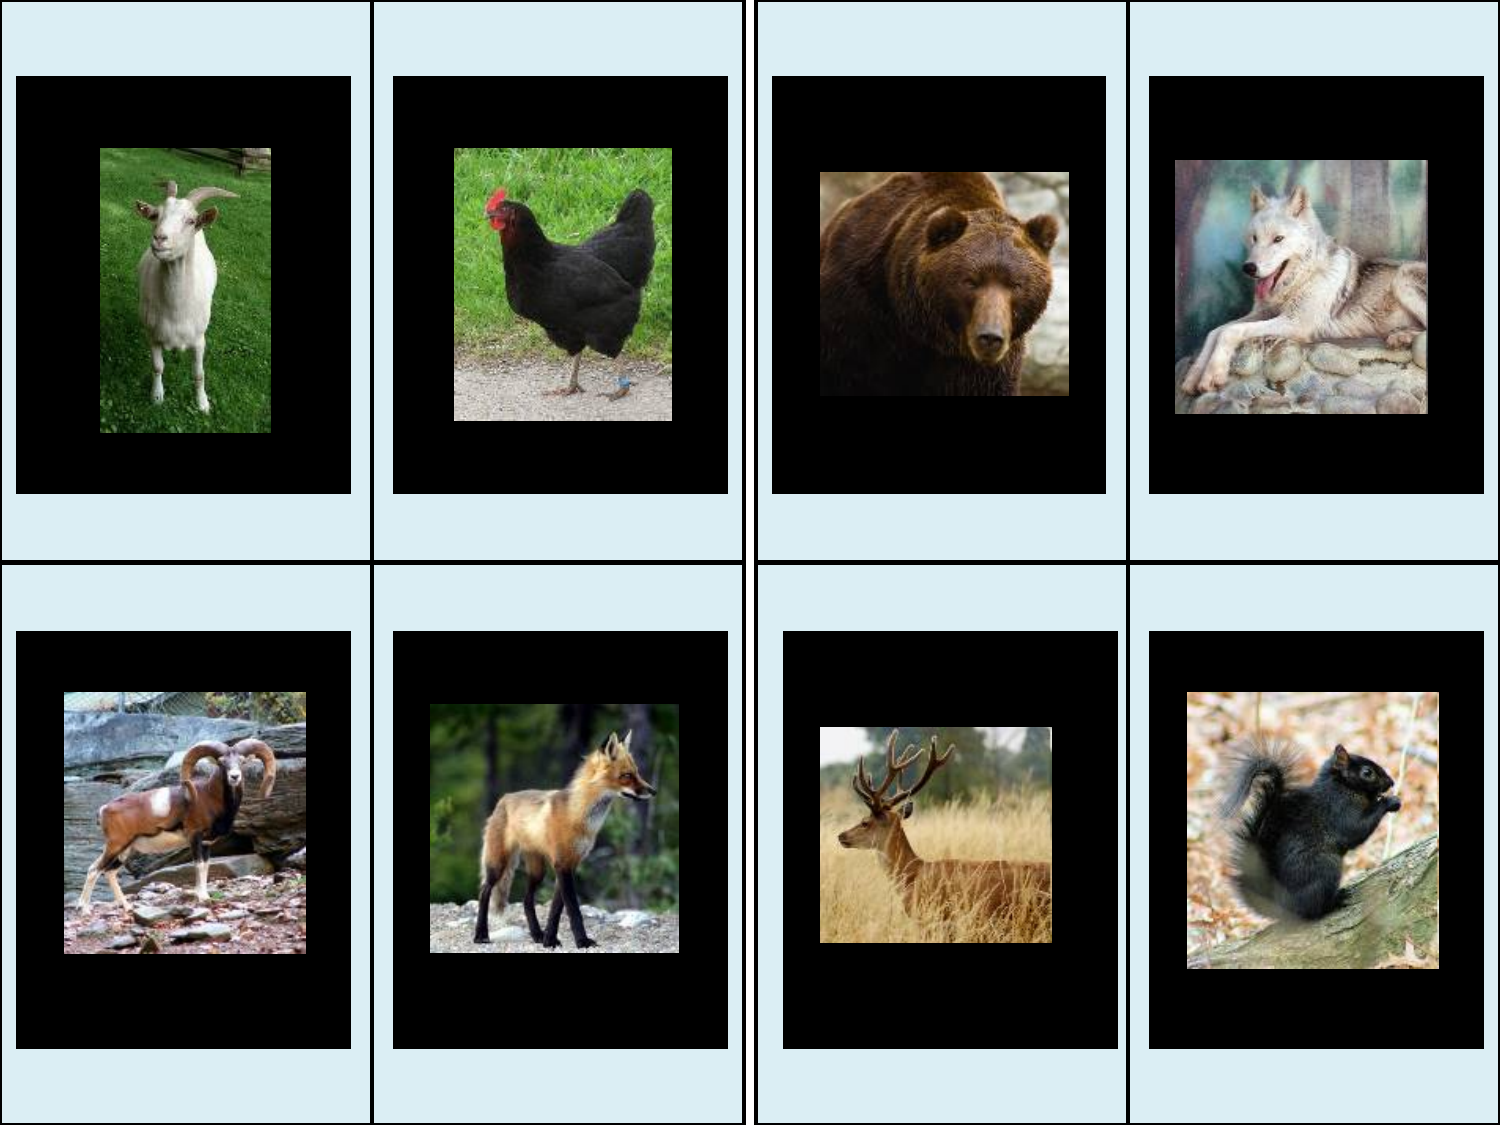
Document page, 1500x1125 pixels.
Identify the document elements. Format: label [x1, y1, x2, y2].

picture [430, 704, 679, 953]
picture [454, 148, 672, 421]
picture [64, 692, 306, 954]
text_box [755, 0, 1500, 1125]
picture [820, 172, 1069, 396]
picture [100, 148, 271, 433]
text_box [0, 0, 745, 1125]
picture [820, 727, 1052, 943]
picture [1175, 160, 1428, 414]
picture [1187, 692, 1439, 969]
